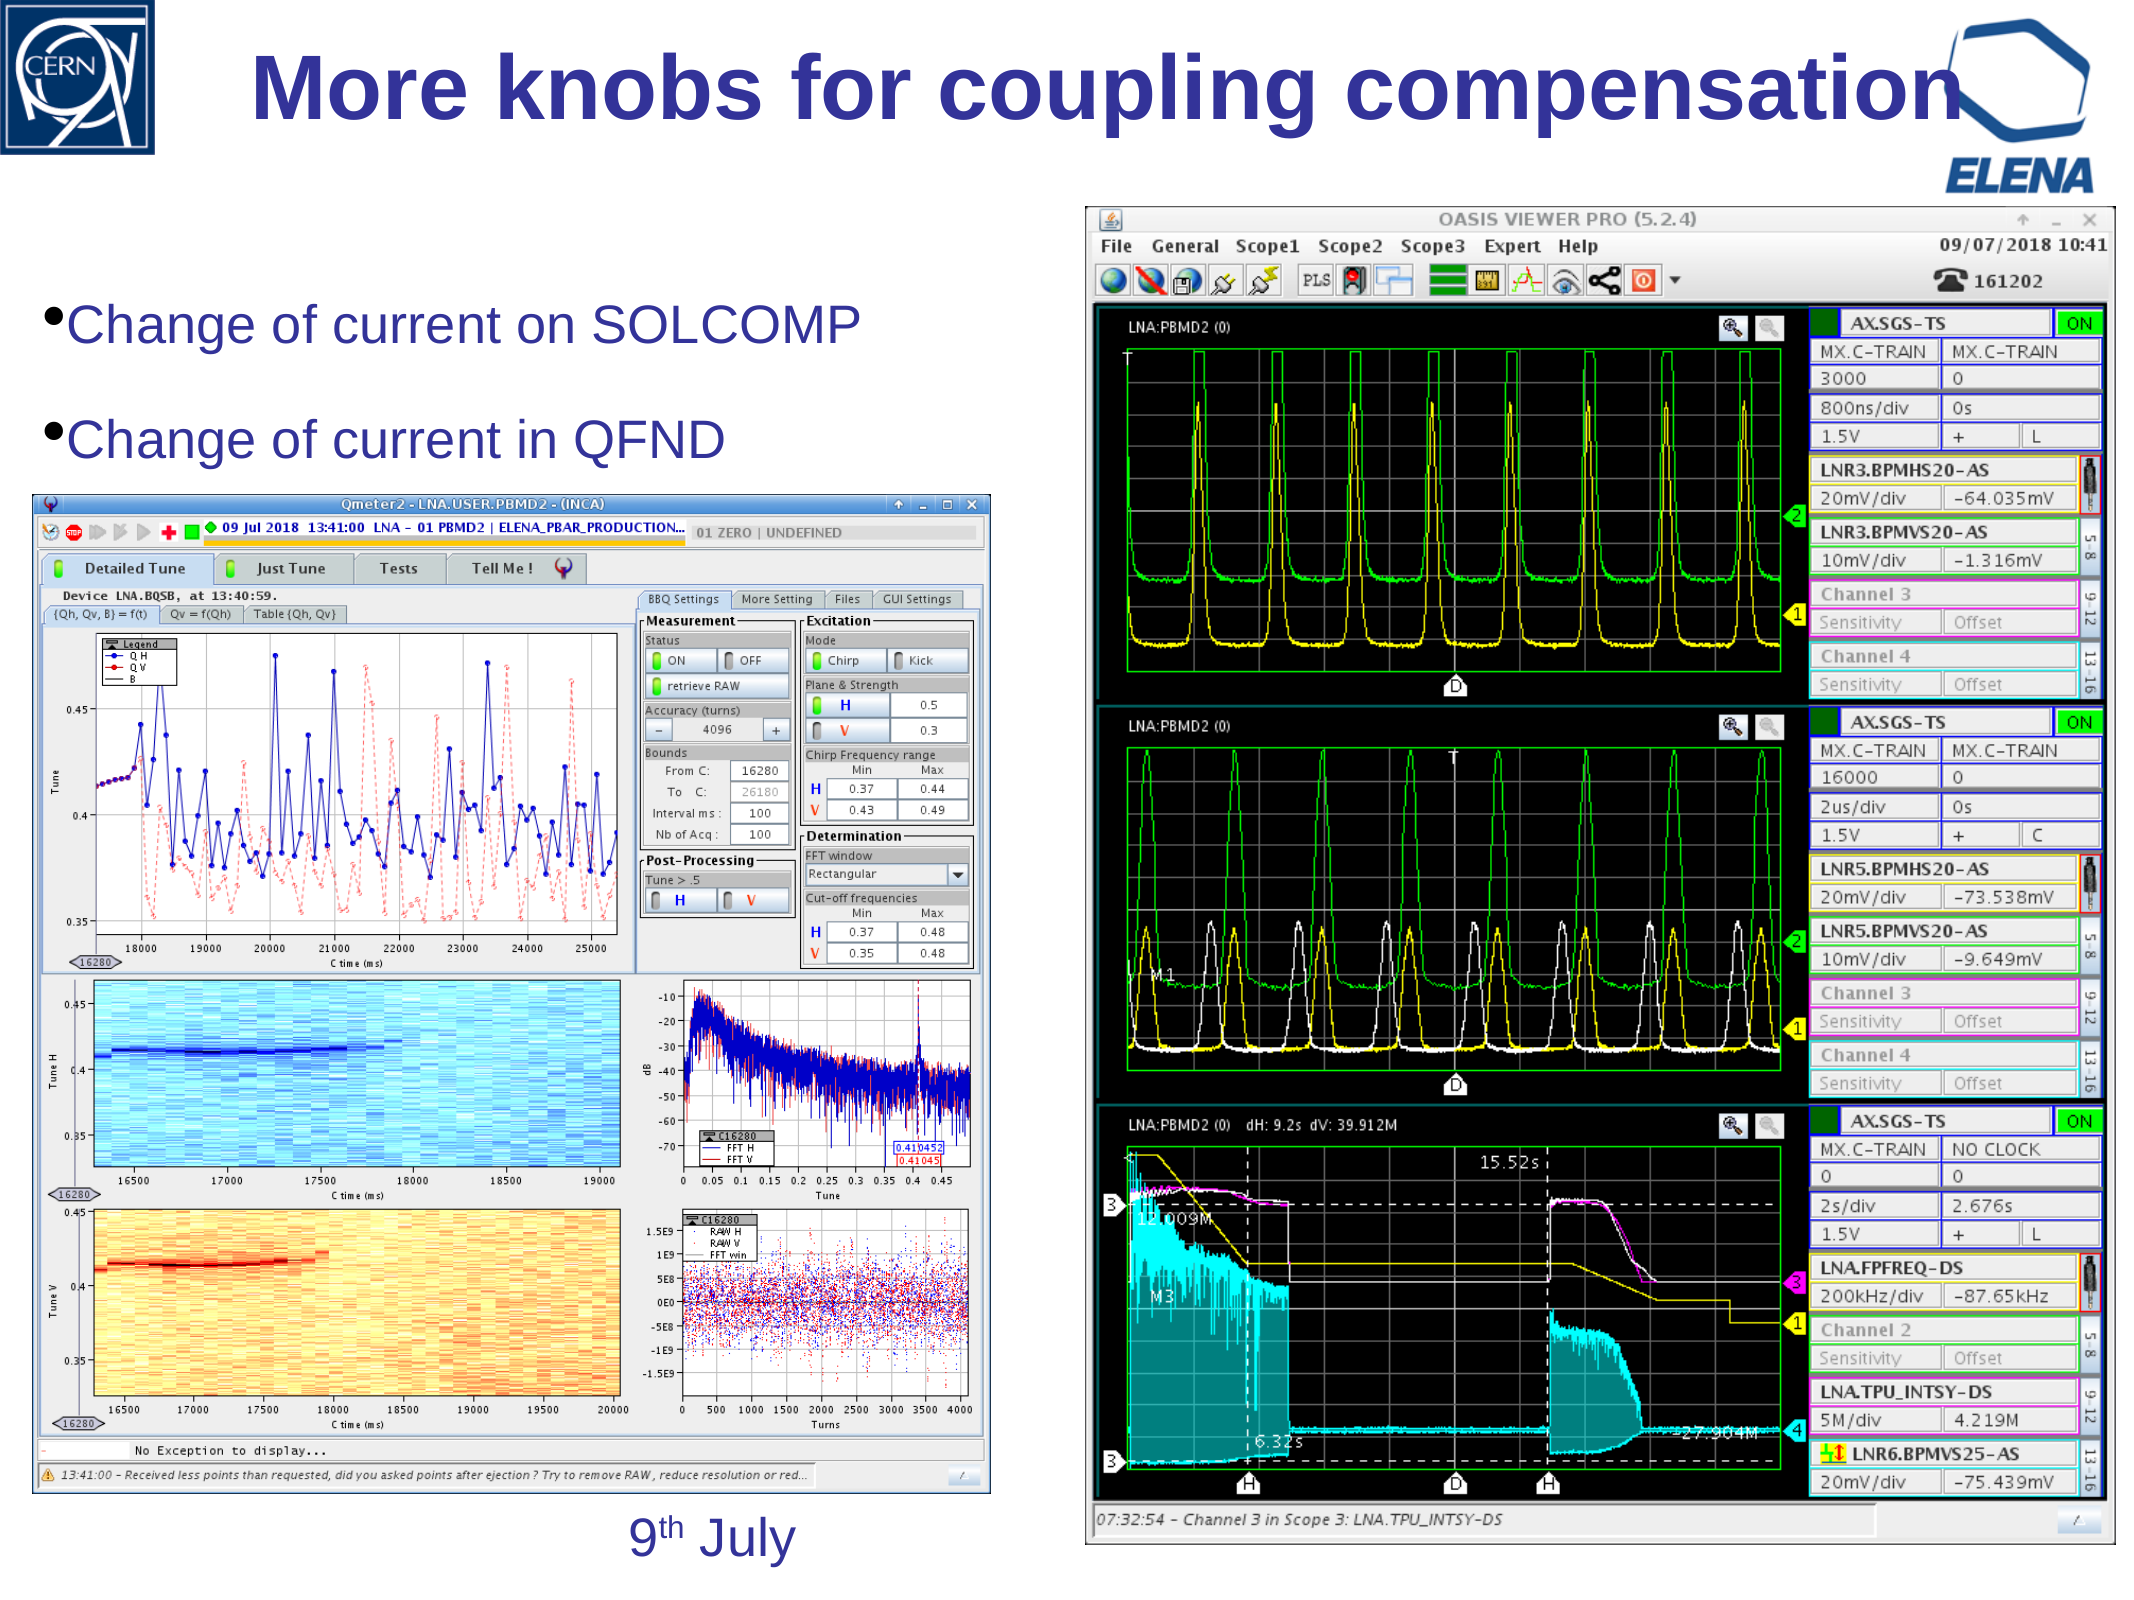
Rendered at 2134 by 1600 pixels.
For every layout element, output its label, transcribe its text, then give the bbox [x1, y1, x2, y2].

picture [32, 494, 991, 1494]
title More knobs for coupling compensation [208, 0, 2011, 204]
text_box Change of current on SOLCOMP Change of current in QFND [29, 282, 919, 1411]
picture [0, 0, 155, 155]
picture [1085, 10, 2117, 1546]
text_box 9th July [585, 1495, 841, 1591]
